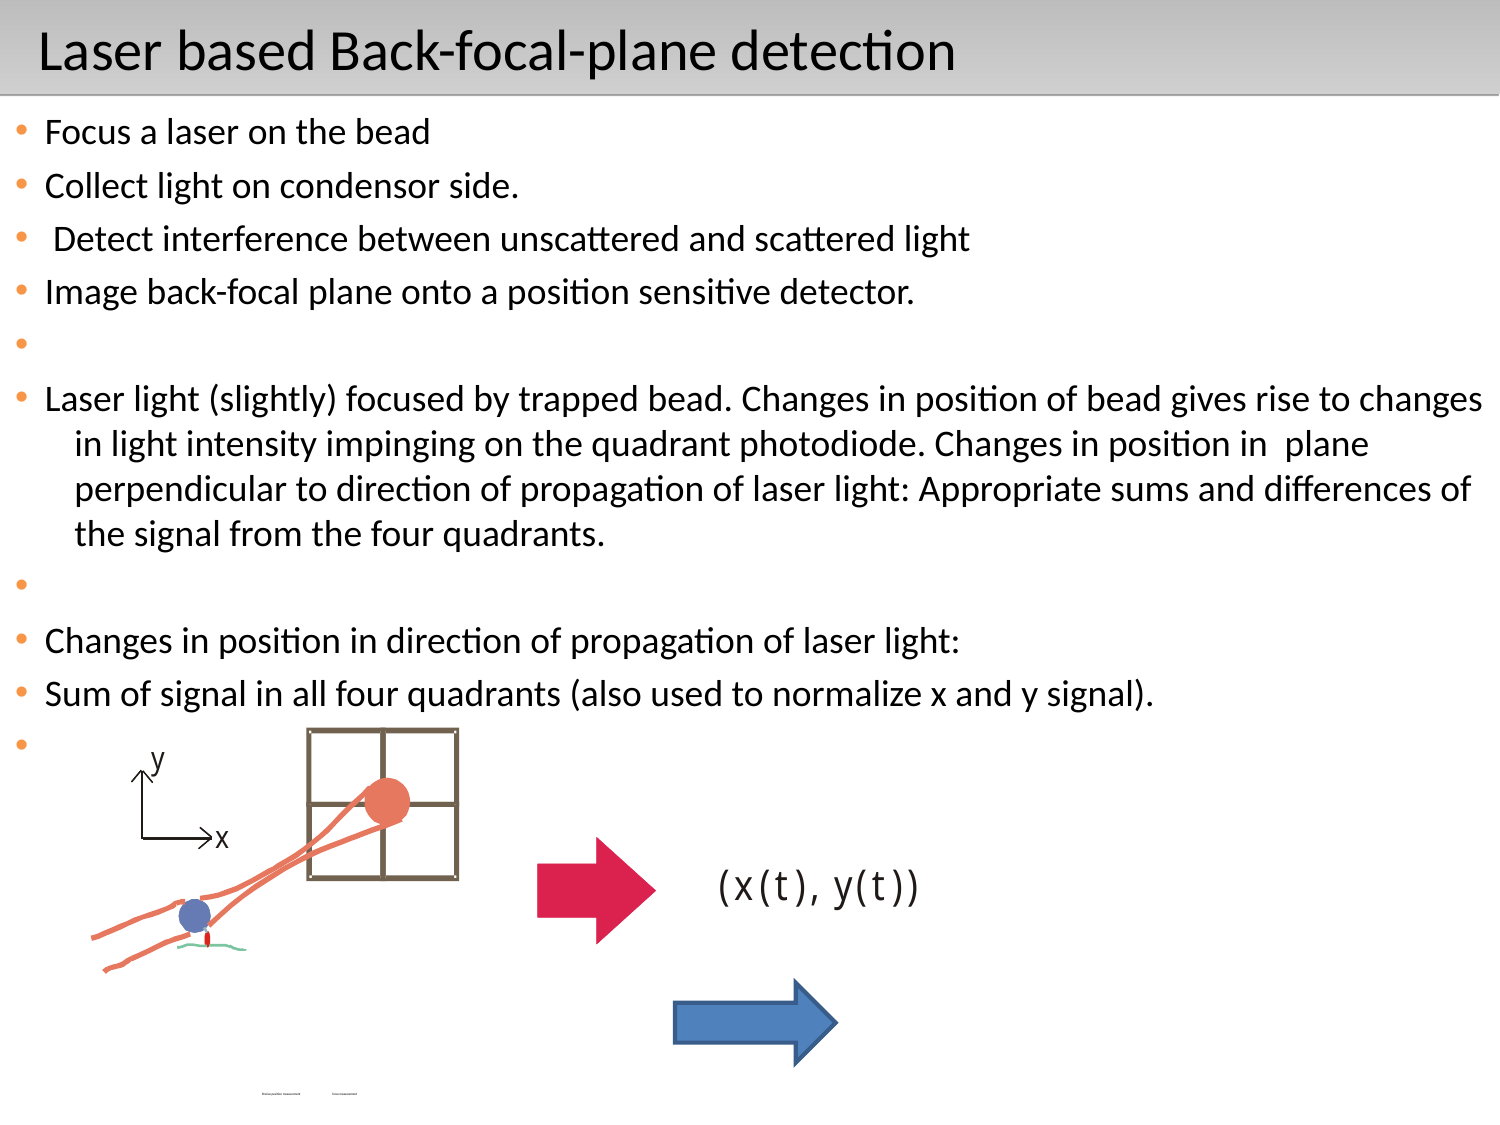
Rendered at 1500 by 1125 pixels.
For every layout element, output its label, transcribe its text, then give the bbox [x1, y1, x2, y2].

list Precise position measurement force measurement [0, 979, 1500, 1051]
text_box [675, 982, 836, 1063]
title Laser based Back-focal-plane detection [23, 0, 1477, 94]
chart [87, 725, 926, 977]
text_box Focus a laser on the bead Collect light on condensor side. Detect interference between unscattered and scattered light Image back-focal plane onto a position sensitive detector. Laser light (slightly) focused by trapped bead. Changes in position of bead gives rise to changes in light intensity impinging on the quadrant photodiode. Changes in position in plane perpendicular to direction of propagation of laser light: Appropriate sums and differences of the signal from the four quadrants. Changes in position in direction of propagation of laser light: Sum of signal in all four quadrants (also used to normalize x and y signal). [0, 100, 1500, 775]
